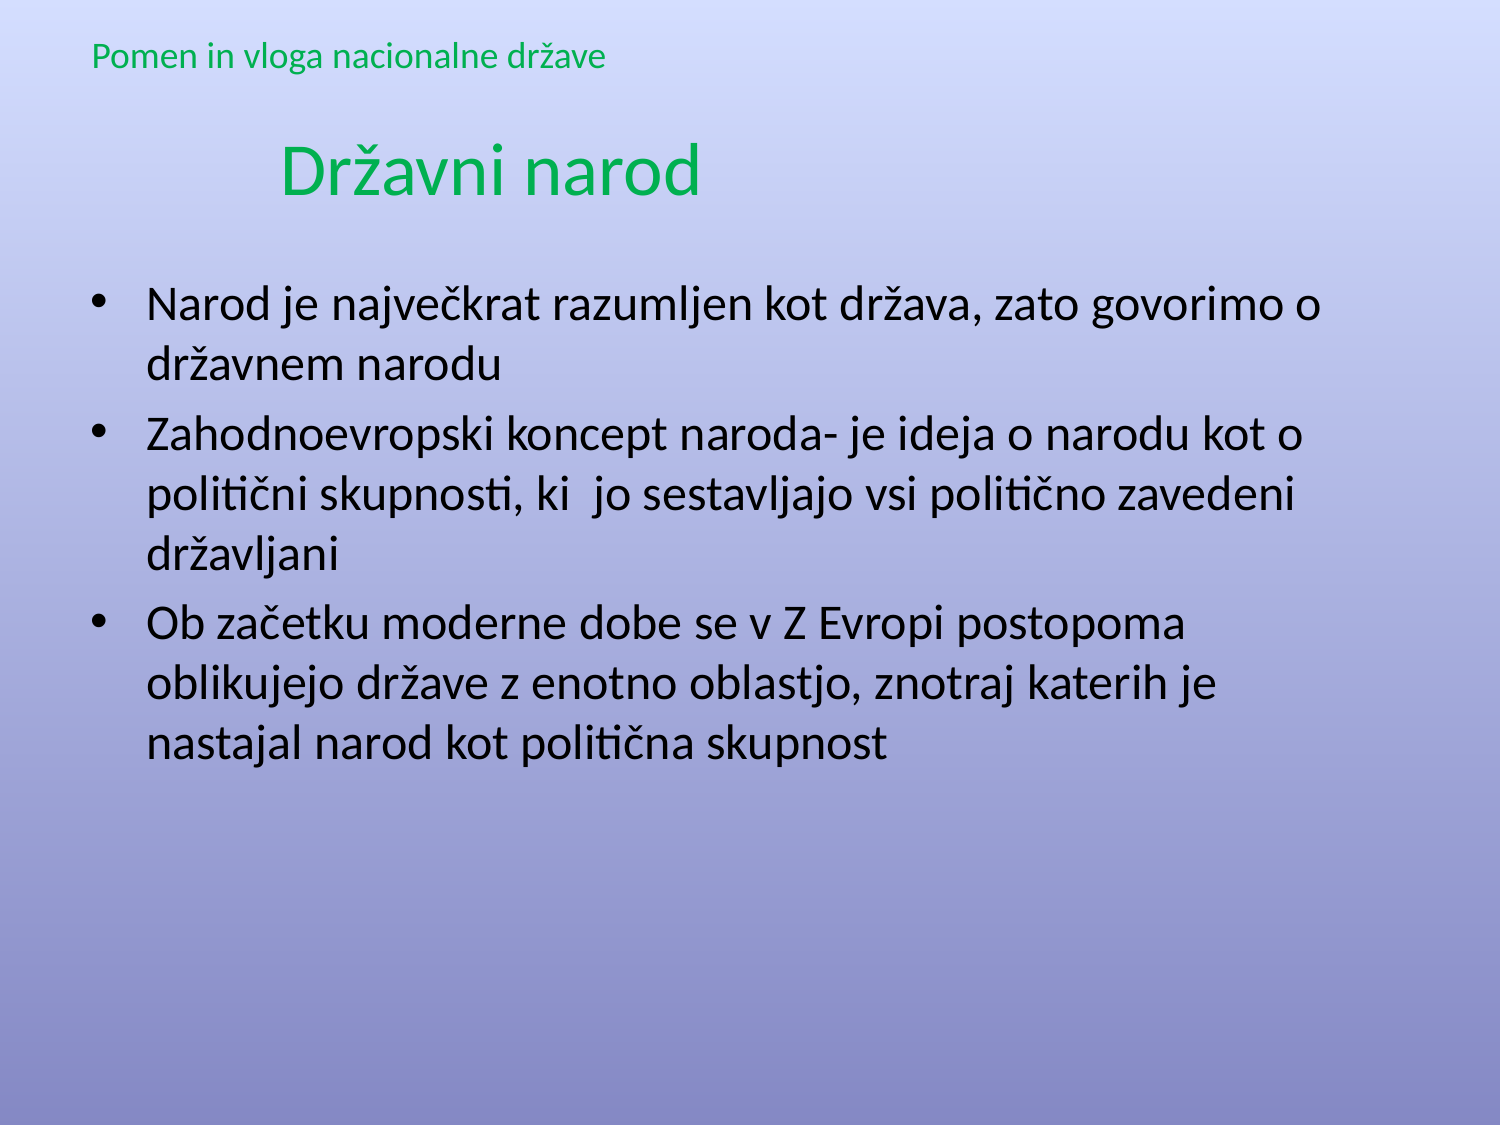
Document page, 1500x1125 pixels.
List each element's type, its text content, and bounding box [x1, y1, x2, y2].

title Pomen in vloga nacionalne države [17, 19, 681, 88]
text_box Državni narod [265, 113, 845, 219]
list Narod je največkrat razumljen kot država, zato govorimo o državnem narodu Zahodnoevropski koncept naroda- je ideja o narodu kot o politični skupnosti, ki jo sestavljajo vsi politično zavedeni državljani Ob začetku moderne dobe se v Z Evropi postopoma oblikujejo države z enotno oblastjo, znotraj katerih je nastajal narod kot politična skupnost [75, 262, 1365, 1005]
